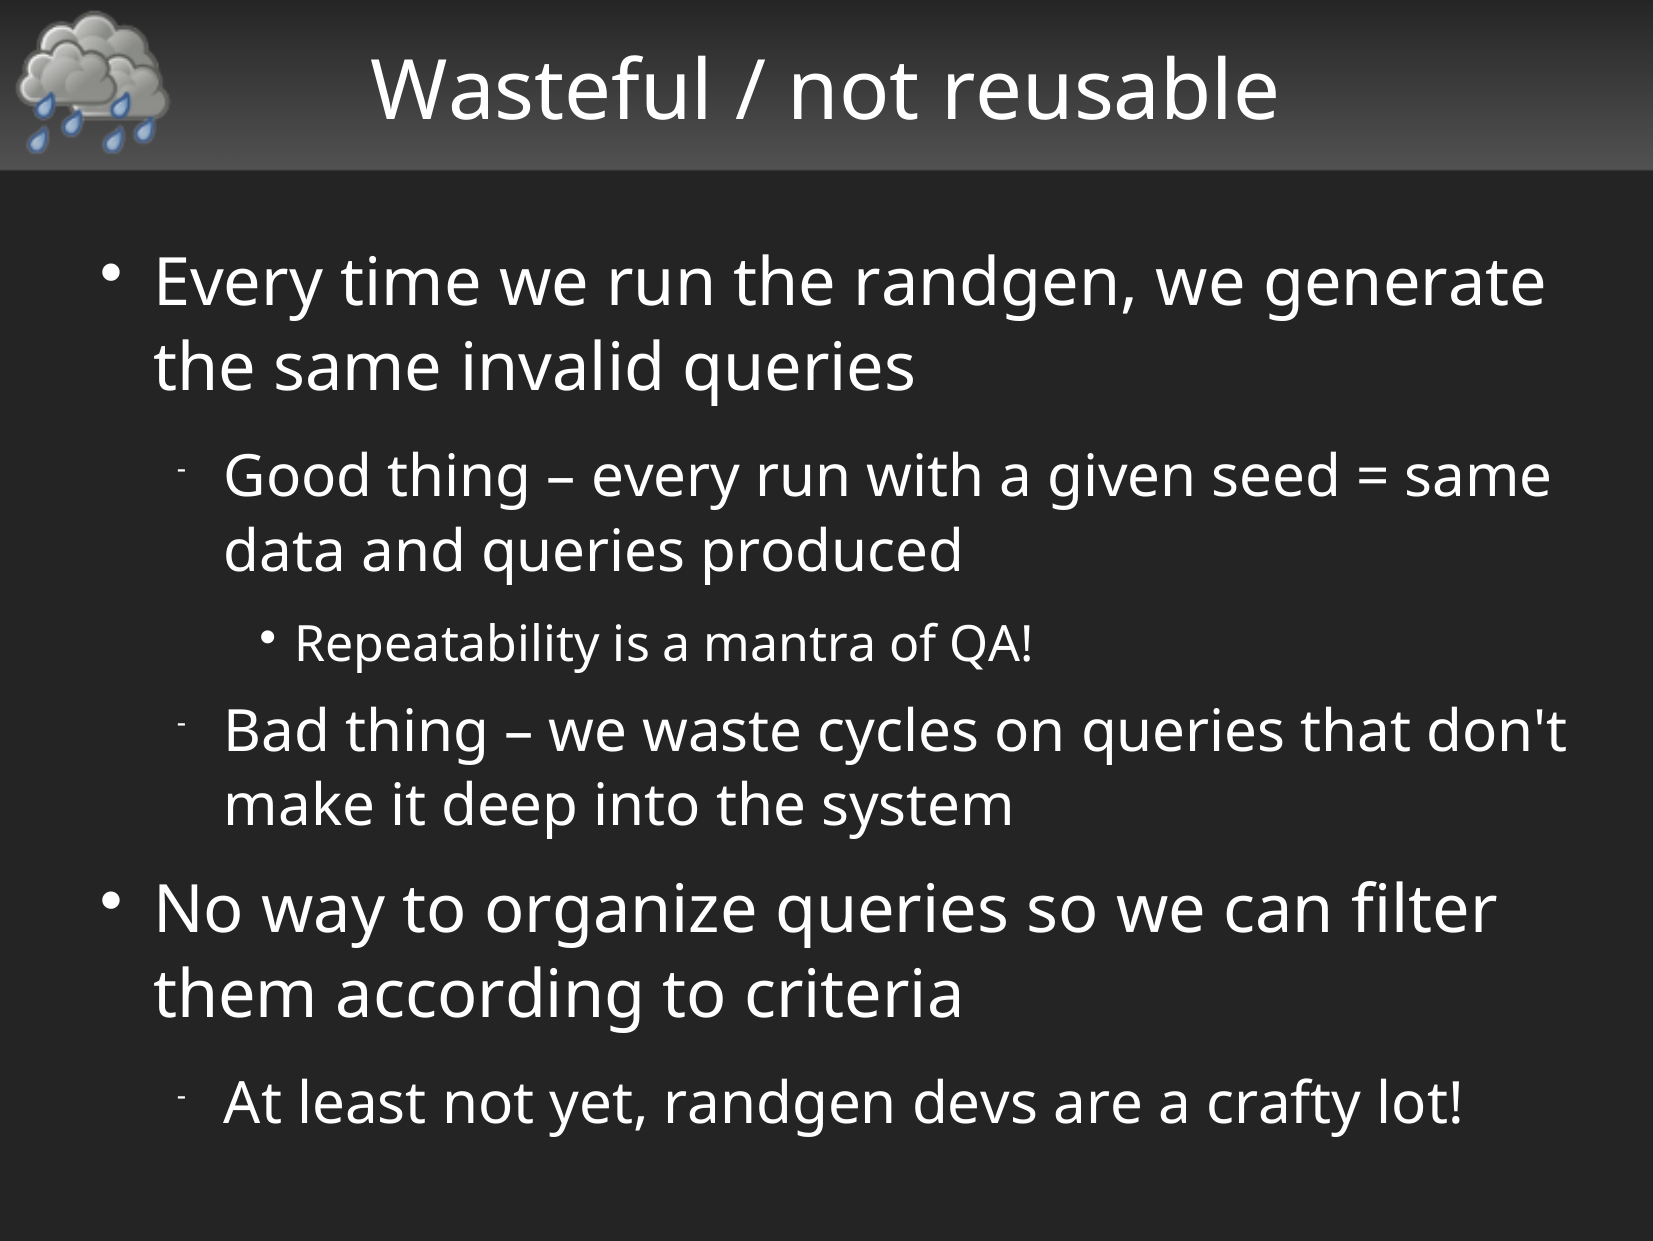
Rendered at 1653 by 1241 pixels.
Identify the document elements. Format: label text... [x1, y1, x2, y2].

list Every time we run the randgen, we generate the same invalid queries Good thing – every run with a given seed = same data and queries produced Repeatability is a mantra of QA! Bad thing – we waste cycles on queries that don't make it deep into the system No way to organize queries so we can filter them according to criteria At least not yet, randgen devs are a crafty lot! [82, 236, 1570, 1095]
title Wasteful / not reusable [82, 39, 1570, 137]
picture [0, 0, 1653, 1241]
